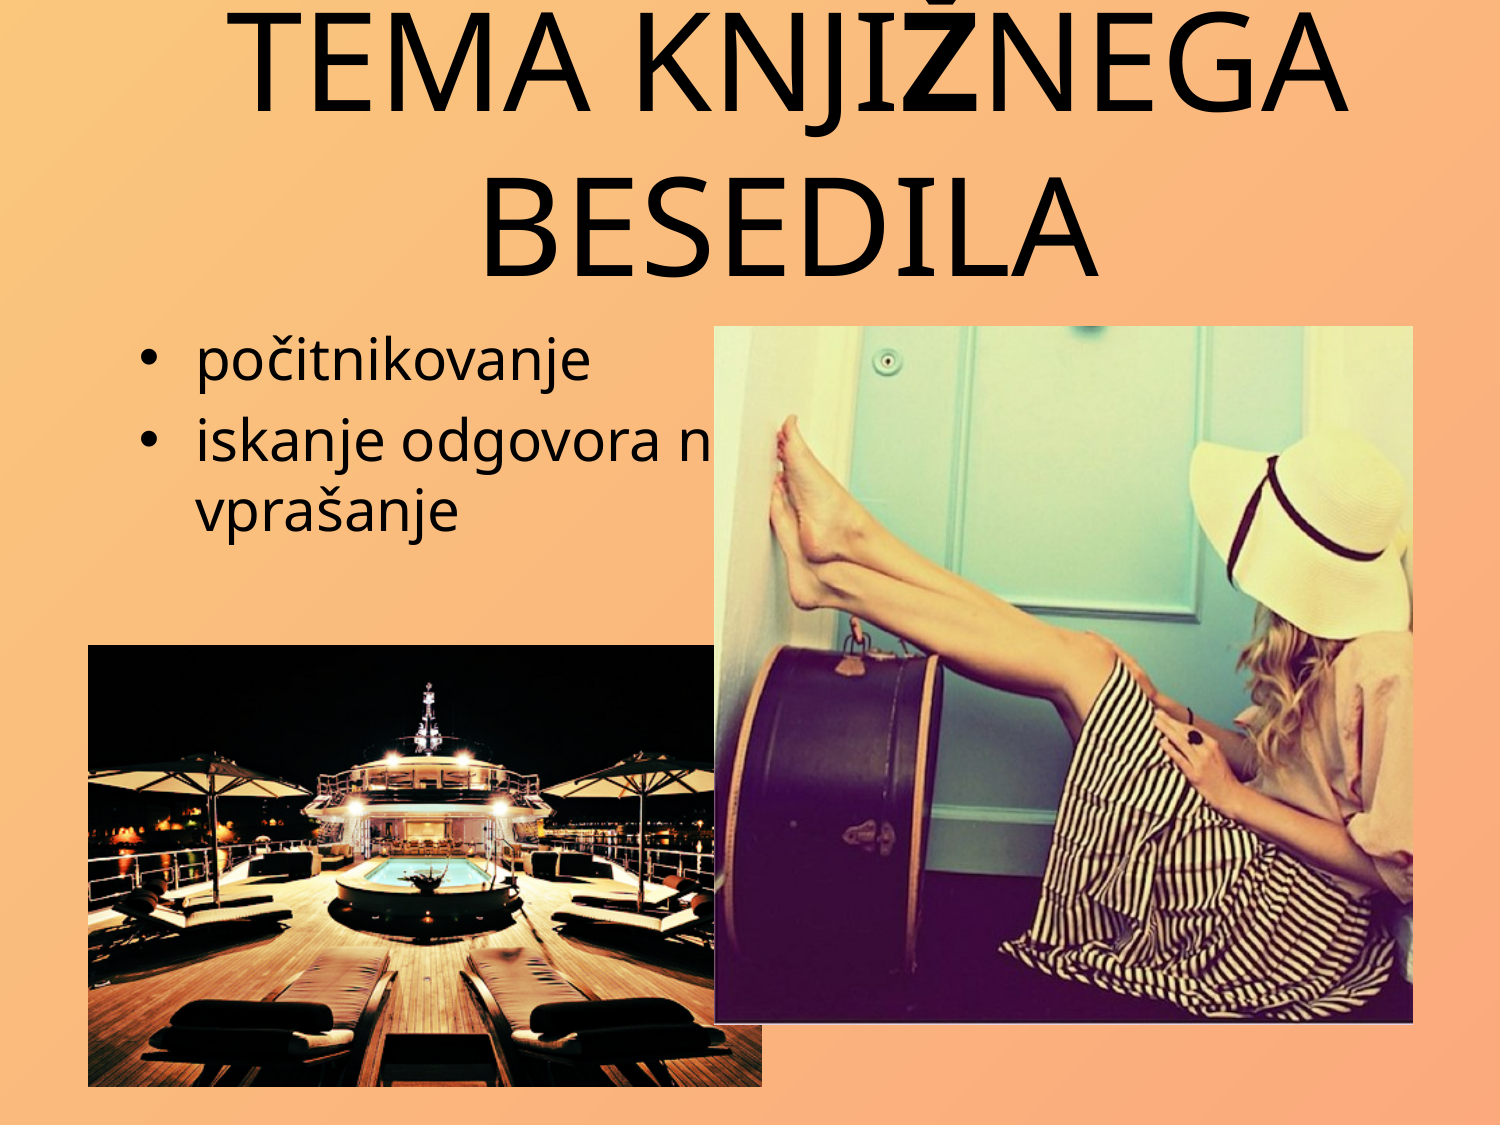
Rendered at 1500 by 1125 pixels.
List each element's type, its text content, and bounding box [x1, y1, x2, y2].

picture [88, 326, 1413, 1087]
list počitnikovanje iskanje odgovora na vprašanje [123, 314, 787, 645]
title TEMA KNJIŽNEGA BESEDILA [75, 45, 1500, 233]
